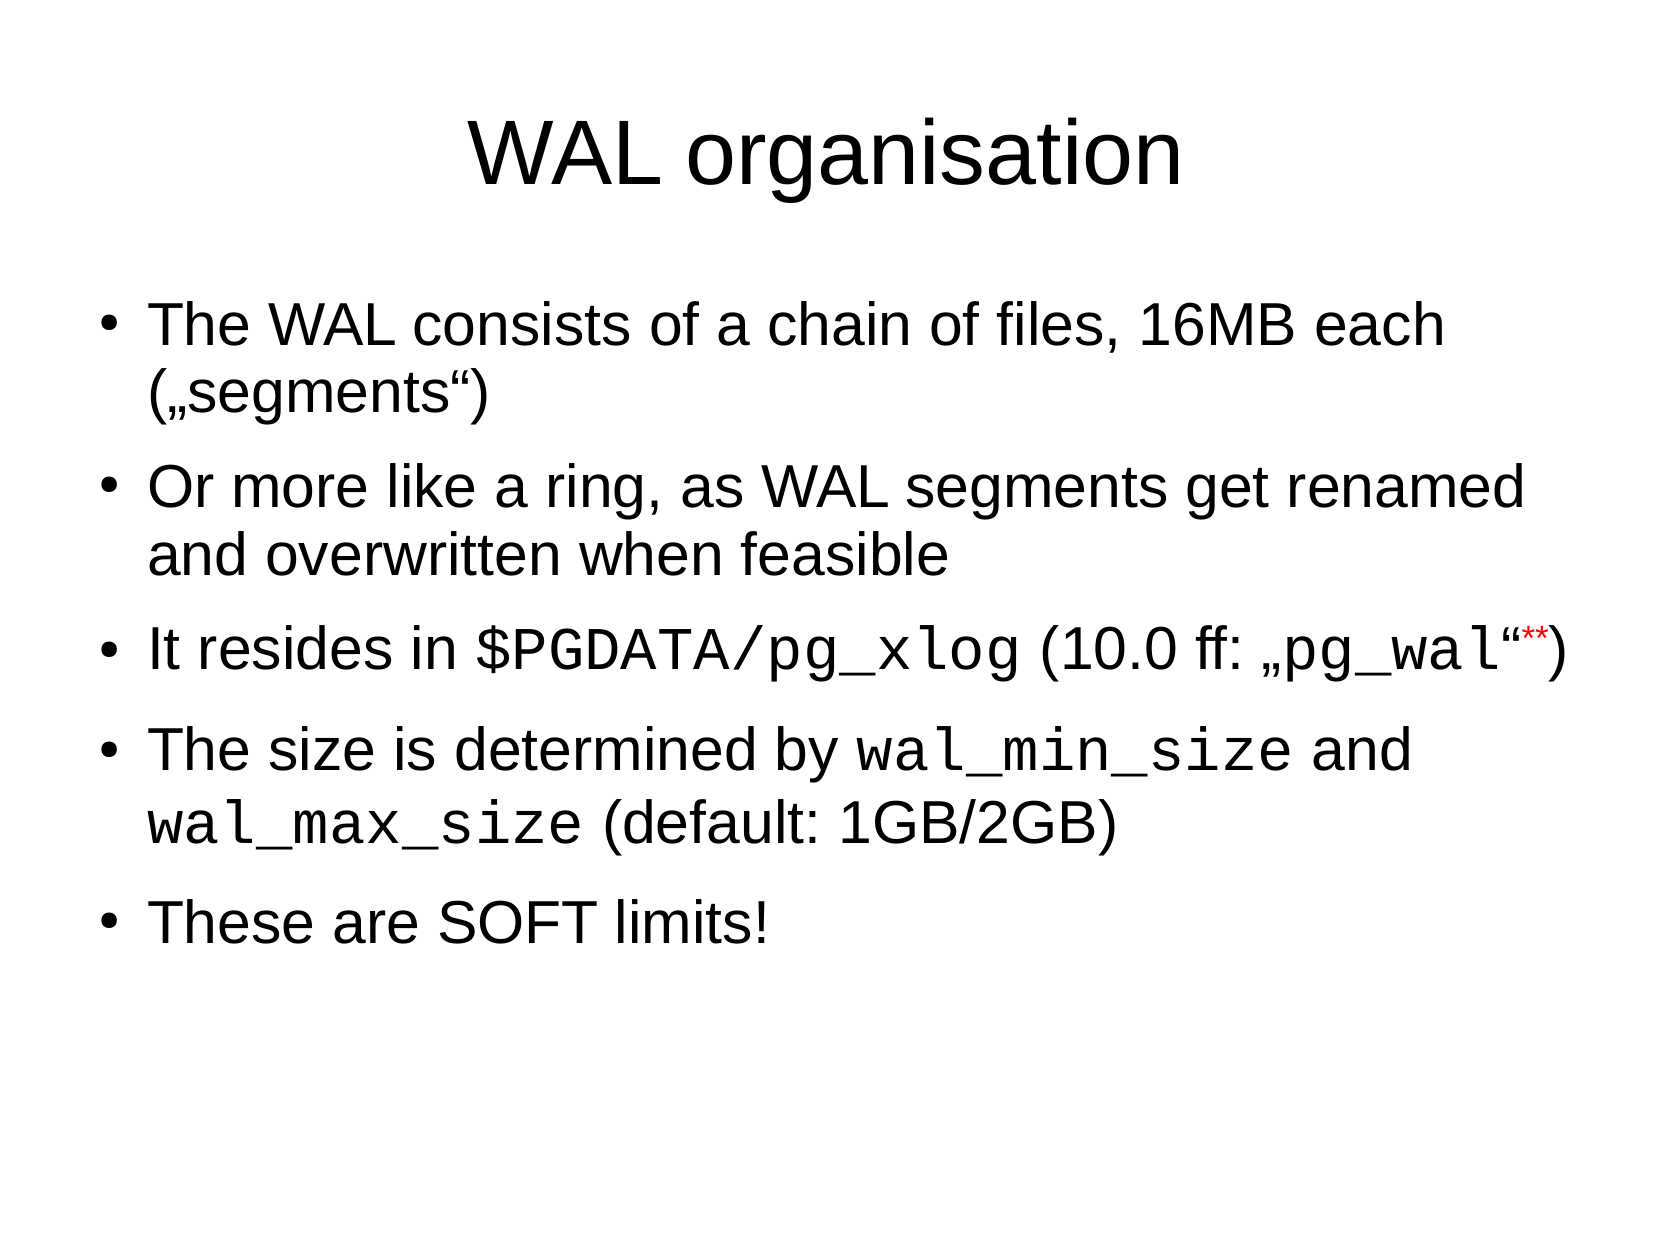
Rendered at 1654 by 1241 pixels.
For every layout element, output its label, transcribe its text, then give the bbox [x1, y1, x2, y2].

list The WAL consists of a chain of files, 16MB each („segments“) Or more like a ring, as WAL segments get renamed and overwritten when feasible It resides in $PGDATA/pg_xlog (10.0 ff: „pg_wal“**) The size is determined by wal_min_size and wal_max_size (default: 1GB/2GB) These are SOFT limits! [82, 290, 1571, 1010]
title WAL organisation [82, 49, 1571, 257]
